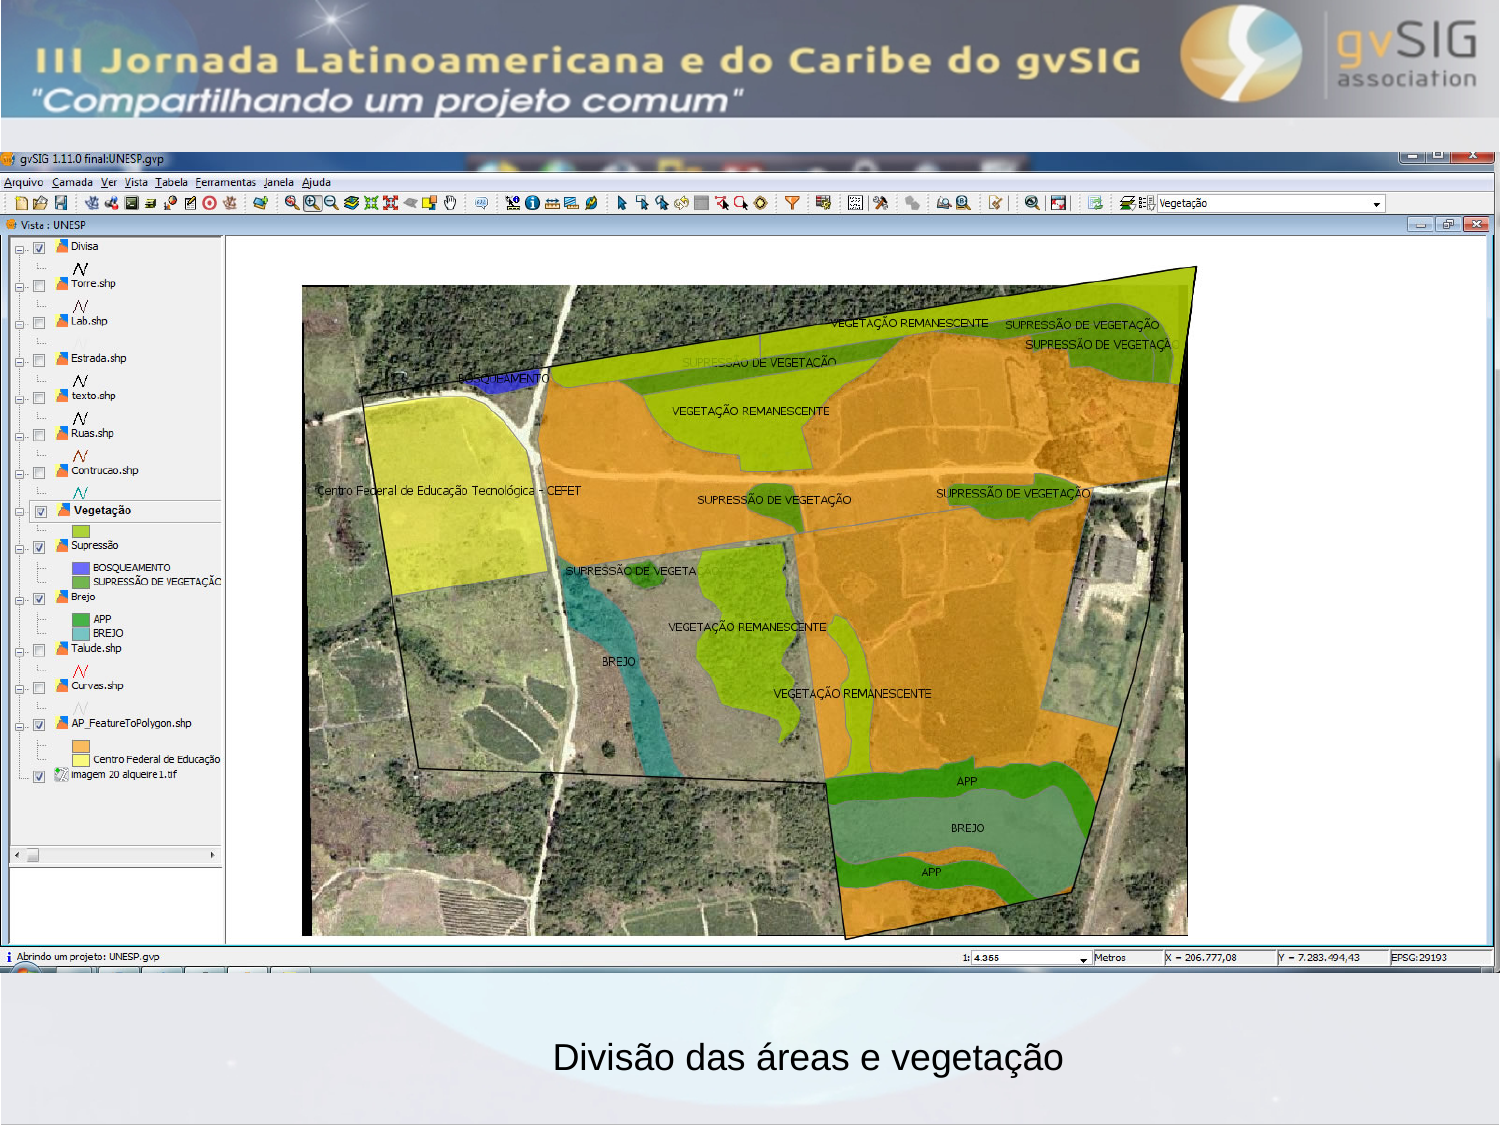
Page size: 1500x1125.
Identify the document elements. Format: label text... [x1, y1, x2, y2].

picture [0, 0, 1500, 1125]
text_box Divisão das áreas e vegetação [537, 1025, 1080, 1086]
